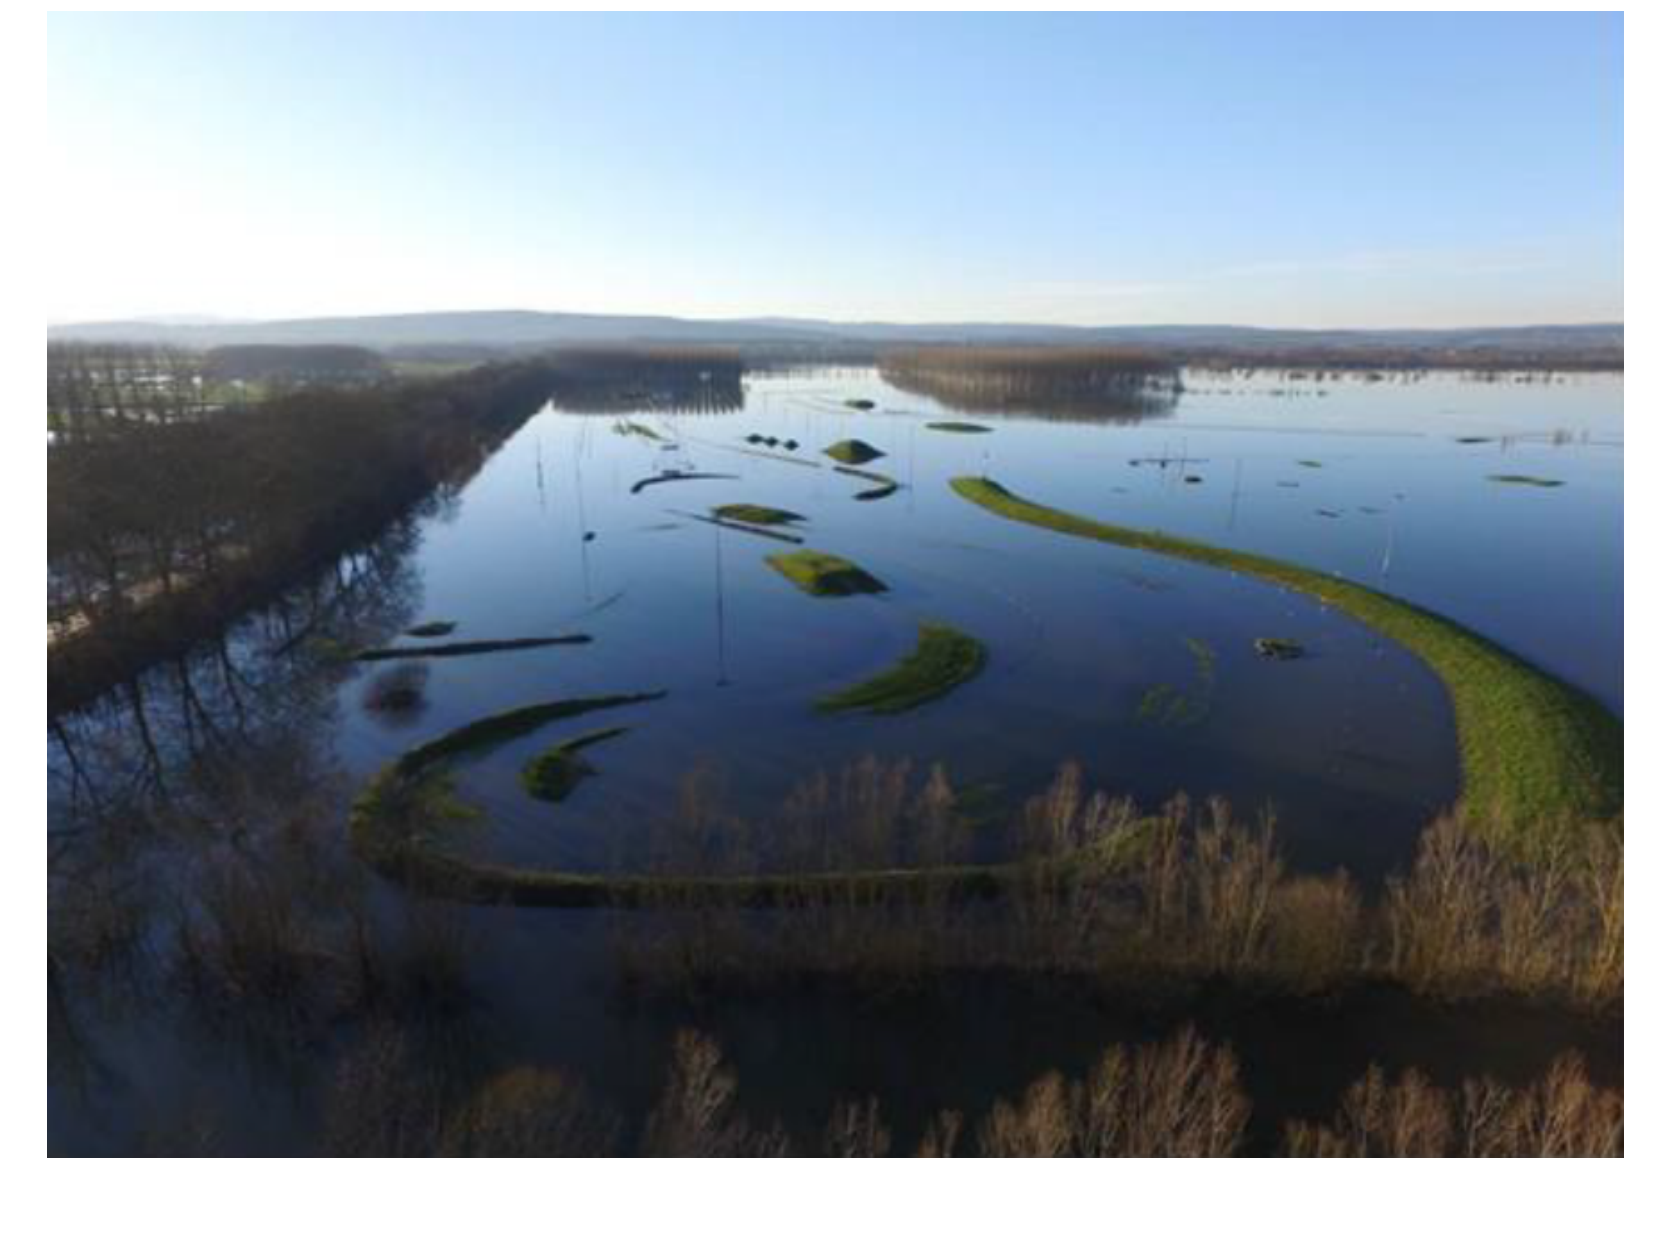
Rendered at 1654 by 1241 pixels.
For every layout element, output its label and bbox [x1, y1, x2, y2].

picture [47, 11, 1624, 1158]
